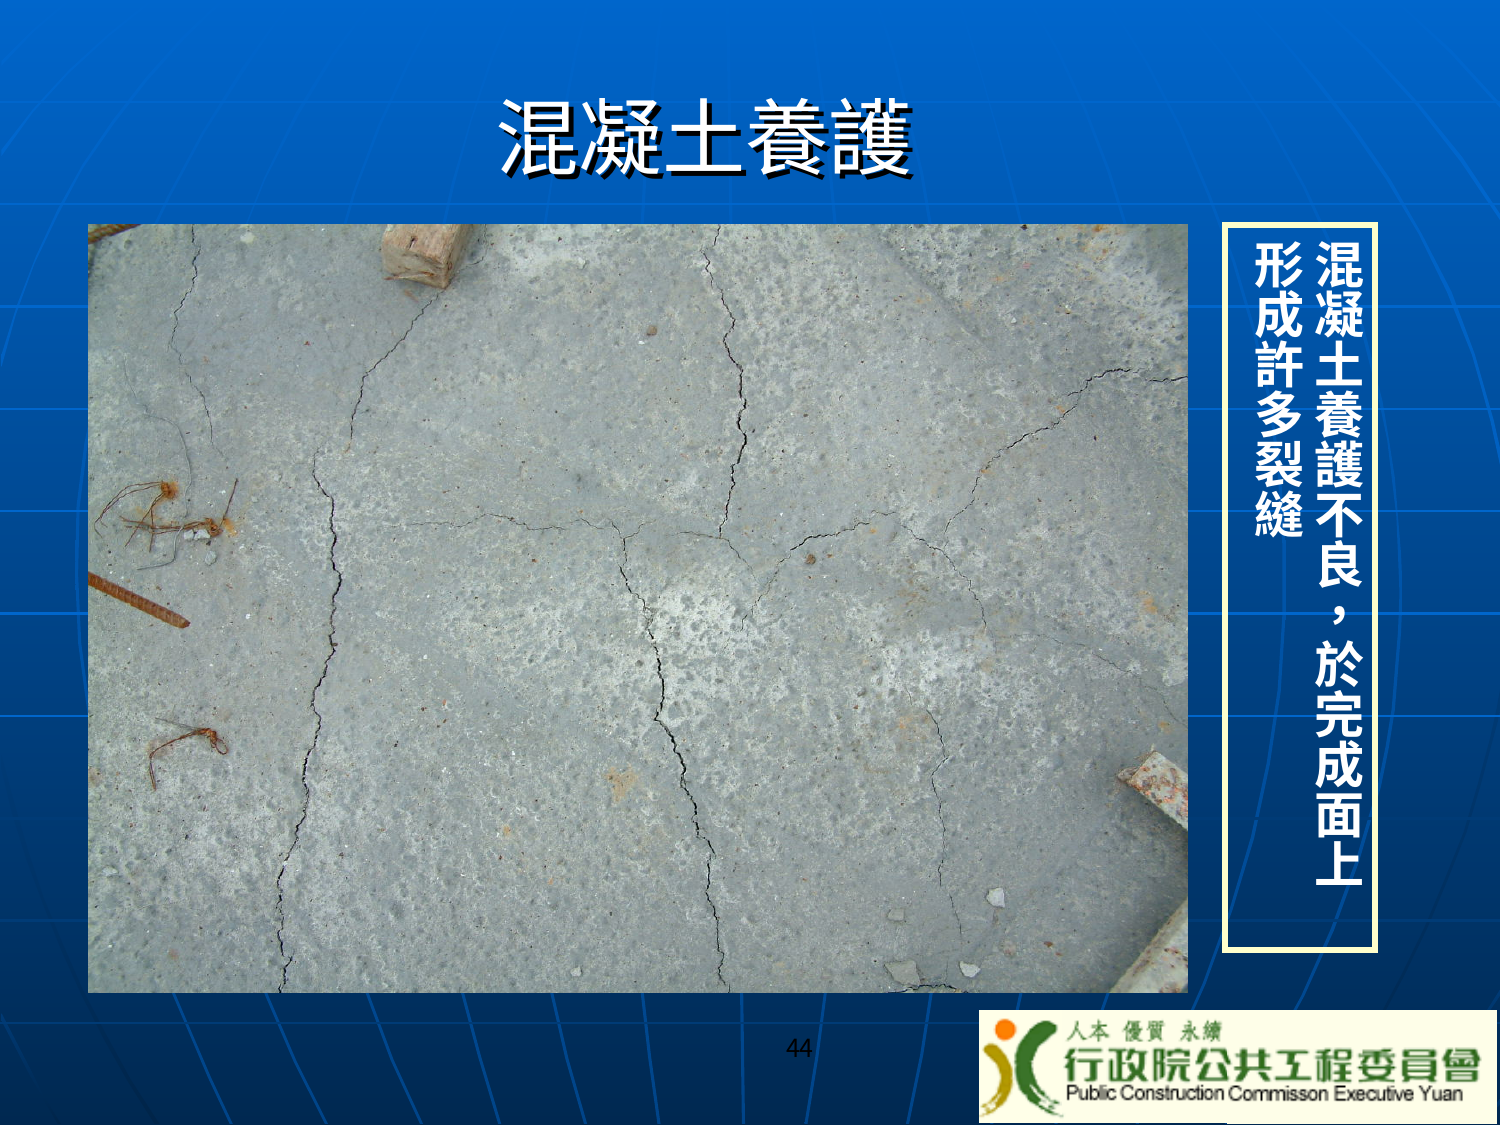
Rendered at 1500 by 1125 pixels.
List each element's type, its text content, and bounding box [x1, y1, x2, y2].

title 混凝土養護 [64, 78, 1344, 177]
text_box <編號> [737, 1024, 863, 1077]
text_box 混凝土養護不良，於完成面上形成許多裂縫 [1225, 224, 1375, 951]
picture [979, 1010, 1497, 1124]
picture [88, 224, 1188, 993]
